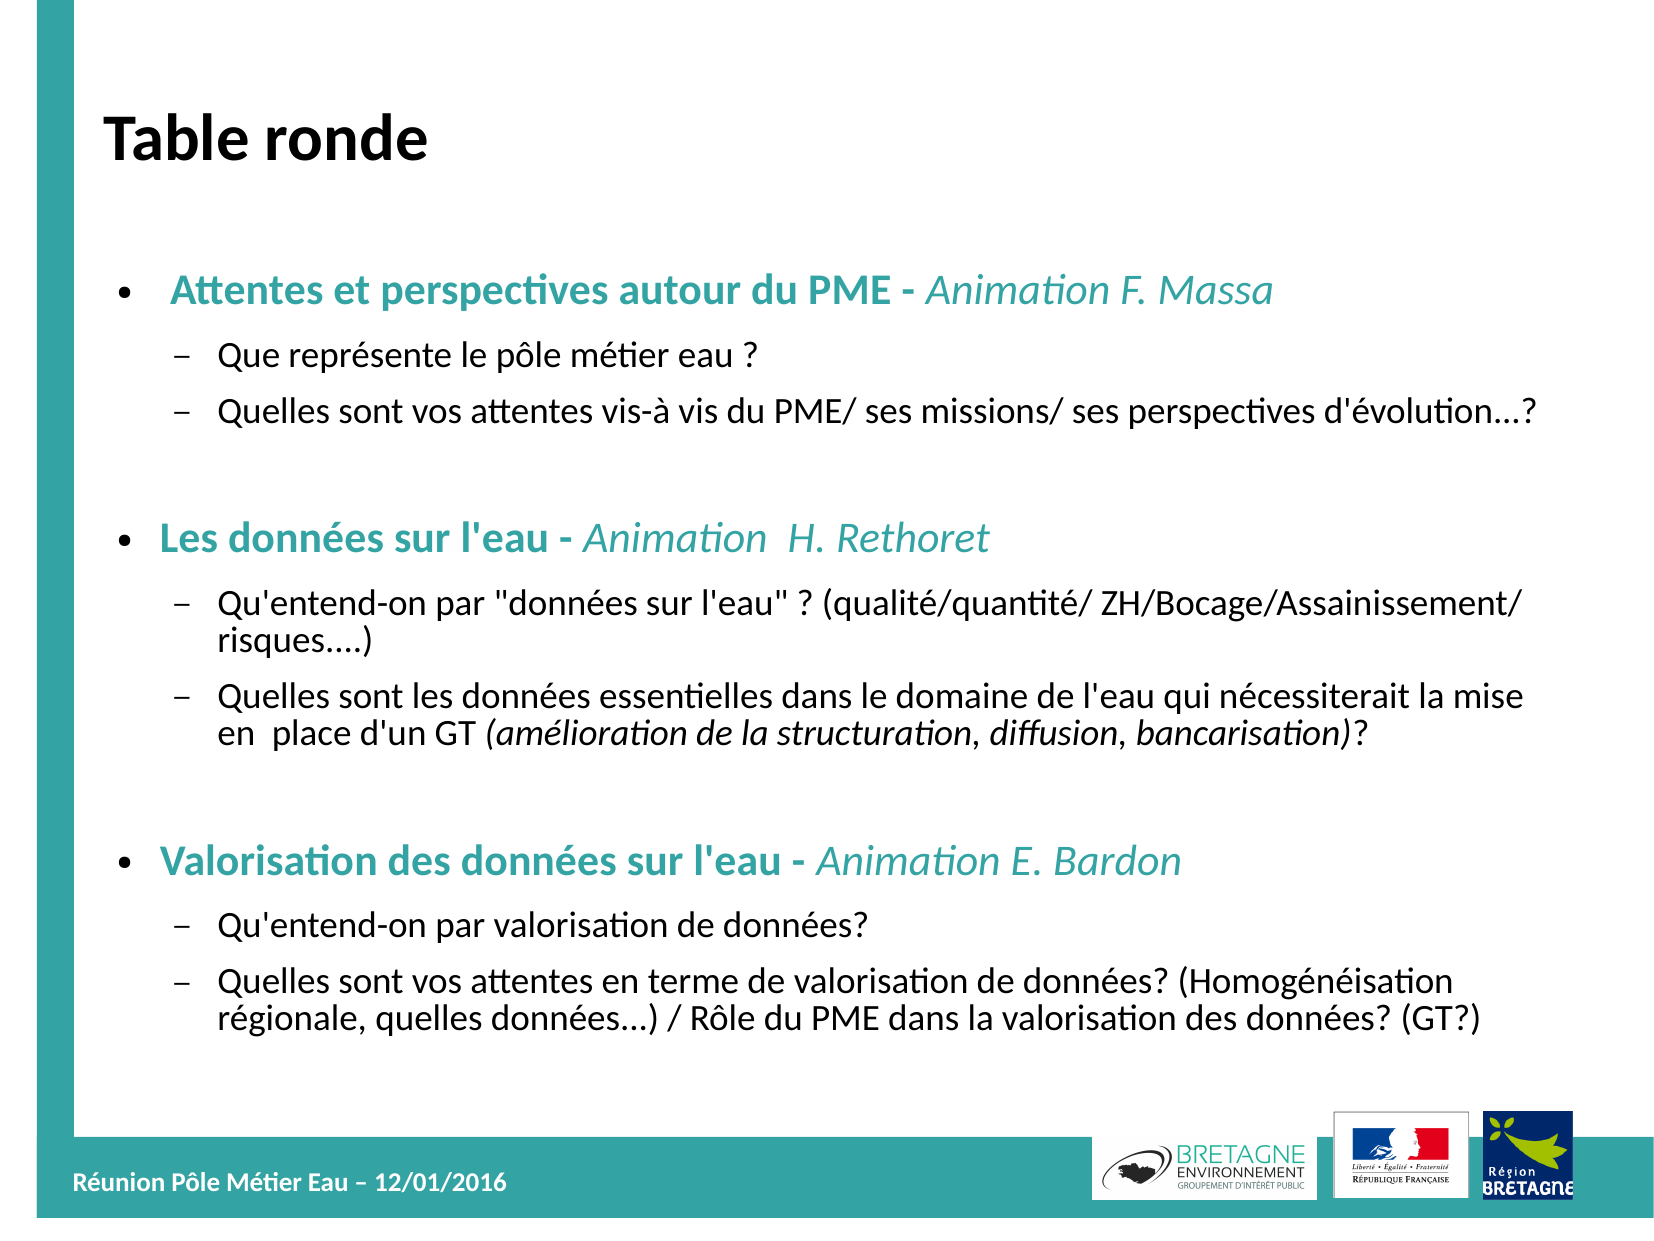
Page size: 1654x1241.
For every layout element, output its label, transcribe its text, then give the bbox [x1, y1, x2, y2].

list Attentes et perspectives autour du PME - Animation F. Massa Que représente le pôle métier eau ? Quelles sont vos attentes vis-à vis du PME/ ses missions/ ses perspectives d'évolution...? Les données sur l'eau - Animation H. Rethoret Qu'entend-on par "données sur l'eau" ? (qualité/quantité/ ZH/Bocage/Assainissement/ risques....) Quelles sont les données essentielles dans le domaine de l'eau qui nécessiterait la mise en place d'un GT (amélioration de la structuration, diffusion, bancarisation)? Valorisation des données sur l'eau - Animation E. Bardon Qu'entend-on par valorisation de données? Quelles sont vos attentes en terme de valorisation de données? (Homogénéisation régionale, quelles données...) / Rôle du PME dans la valorisation des données? (GT?) [102, 271, 1558, 1091]
picture [1483, 1111, 1573, 1200]
picture [1092, 1134, 1317, 1200]
title Table ronde [103, 95, 1571, 193]
picture [1333, 1111, 1470, 1198]
